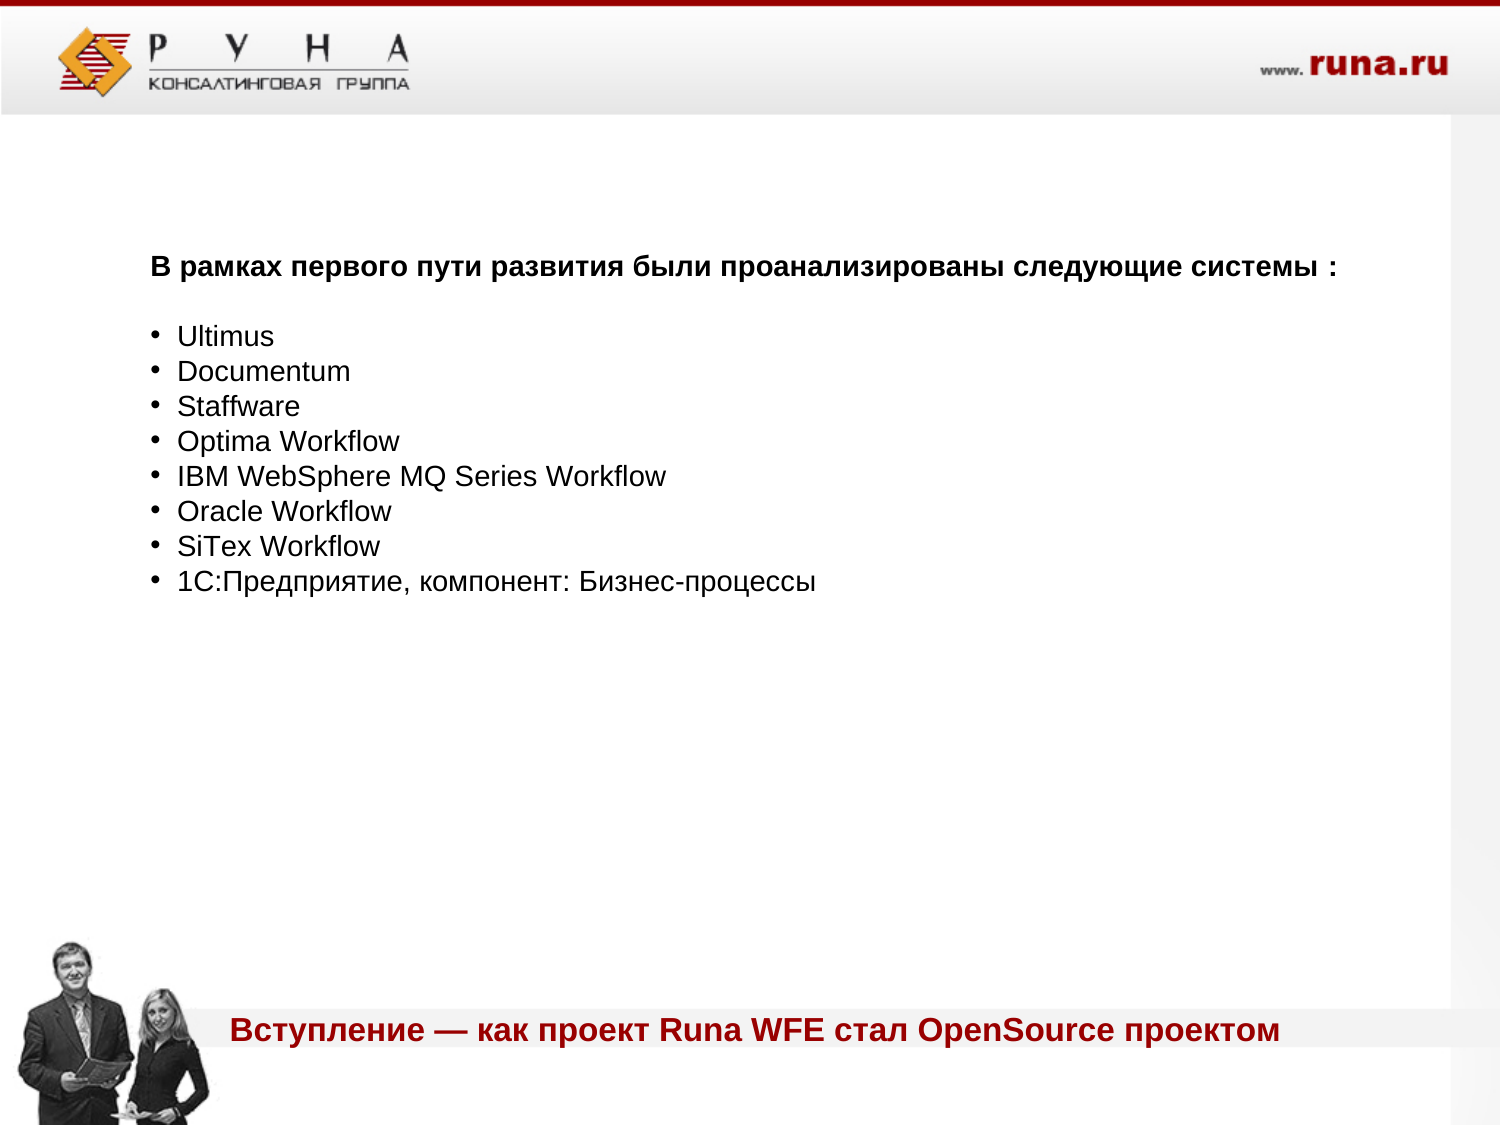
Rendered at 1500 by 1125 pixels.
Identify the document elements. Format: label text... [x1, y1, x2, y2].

text_box В рамках первого пути развития были проанализированы следующие системы : Ultimus Documentum Staffware Optima Workflow IBM WebSphere MQ Series Workflow Oracle Workflow SiTex Workflow 1С:Предприятие, компонент: Бизнес-процессы [135, 239, 1377, 605]
picture [0, 0, 1500, 1125]
text_box Вступление — как проект Runa WFE стал OpenSource проектом [159, 1000, 1353, 1048]
